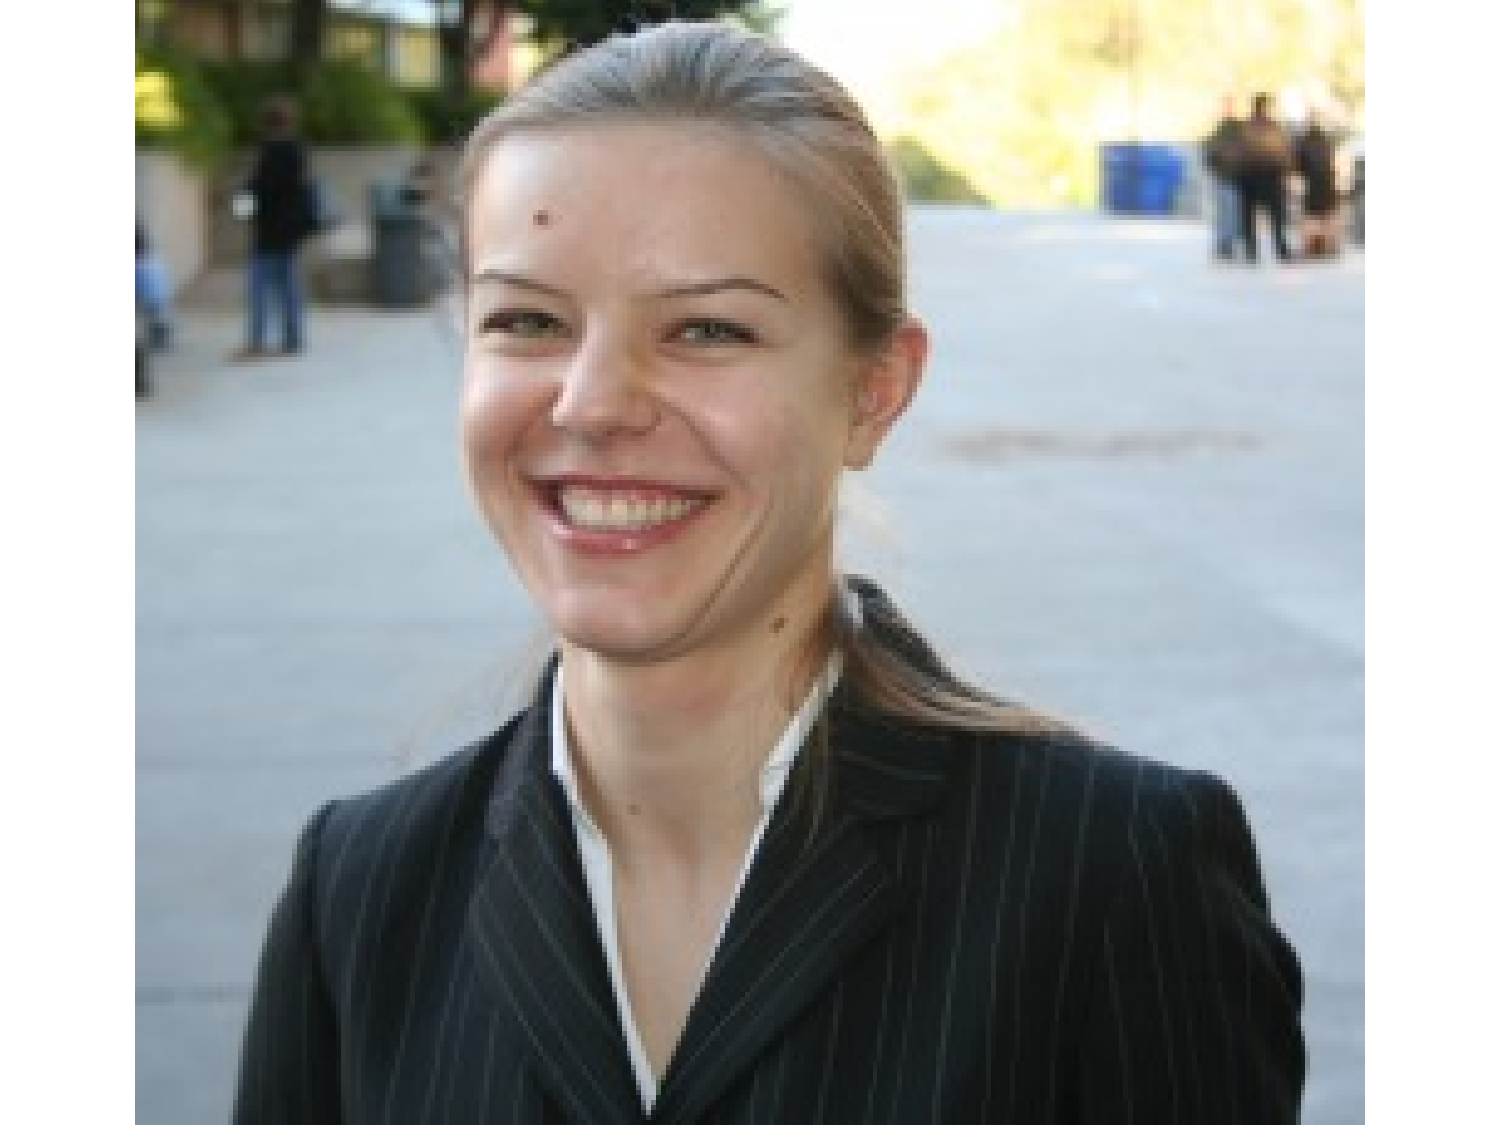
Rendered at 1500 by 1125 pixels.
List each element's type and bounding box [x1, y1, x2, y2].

picture [135, 0, 1365, 1125]
